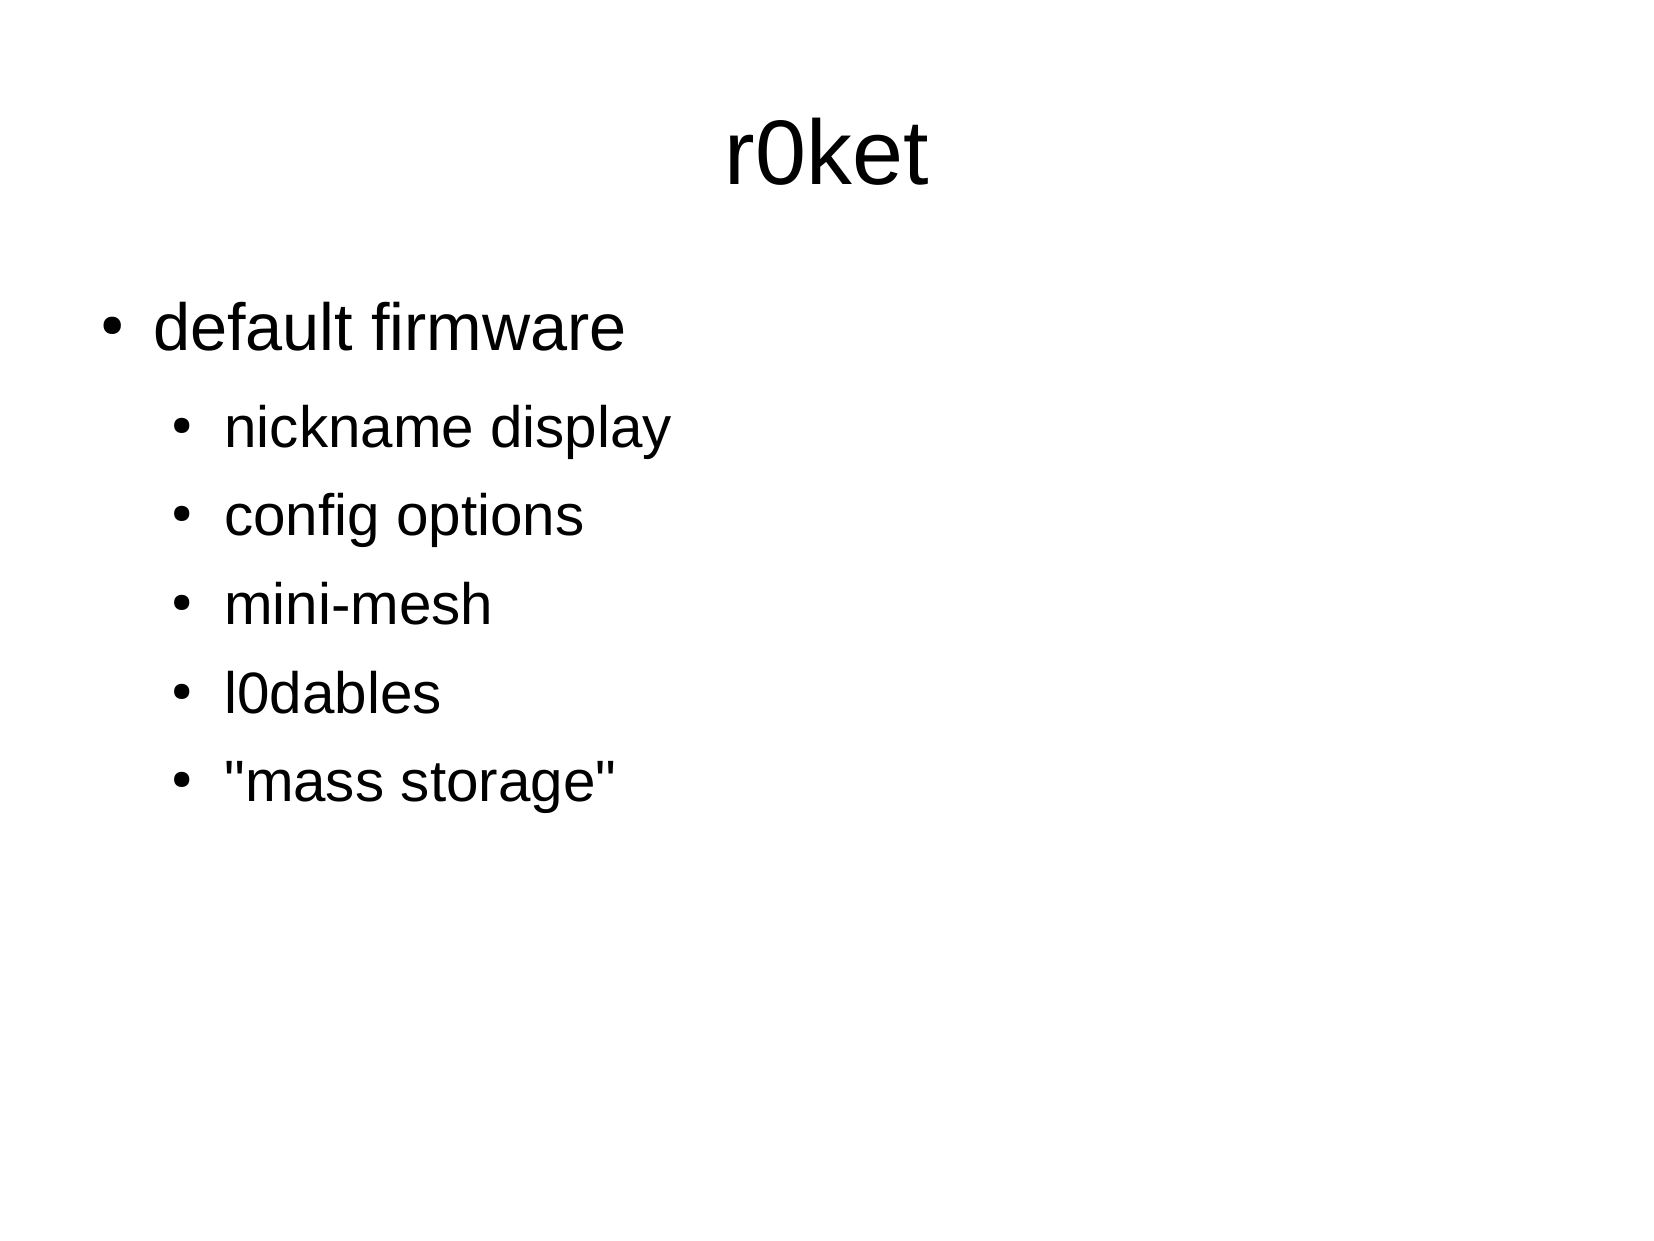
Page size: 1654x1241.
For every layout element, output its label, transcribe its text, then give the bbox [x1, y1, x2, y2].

title r0ket [82, 49, 1571, 257]
list default firmware nickname display config options mini-mesh l0dables "mass storage" [82, 290, 1571, 1109]
